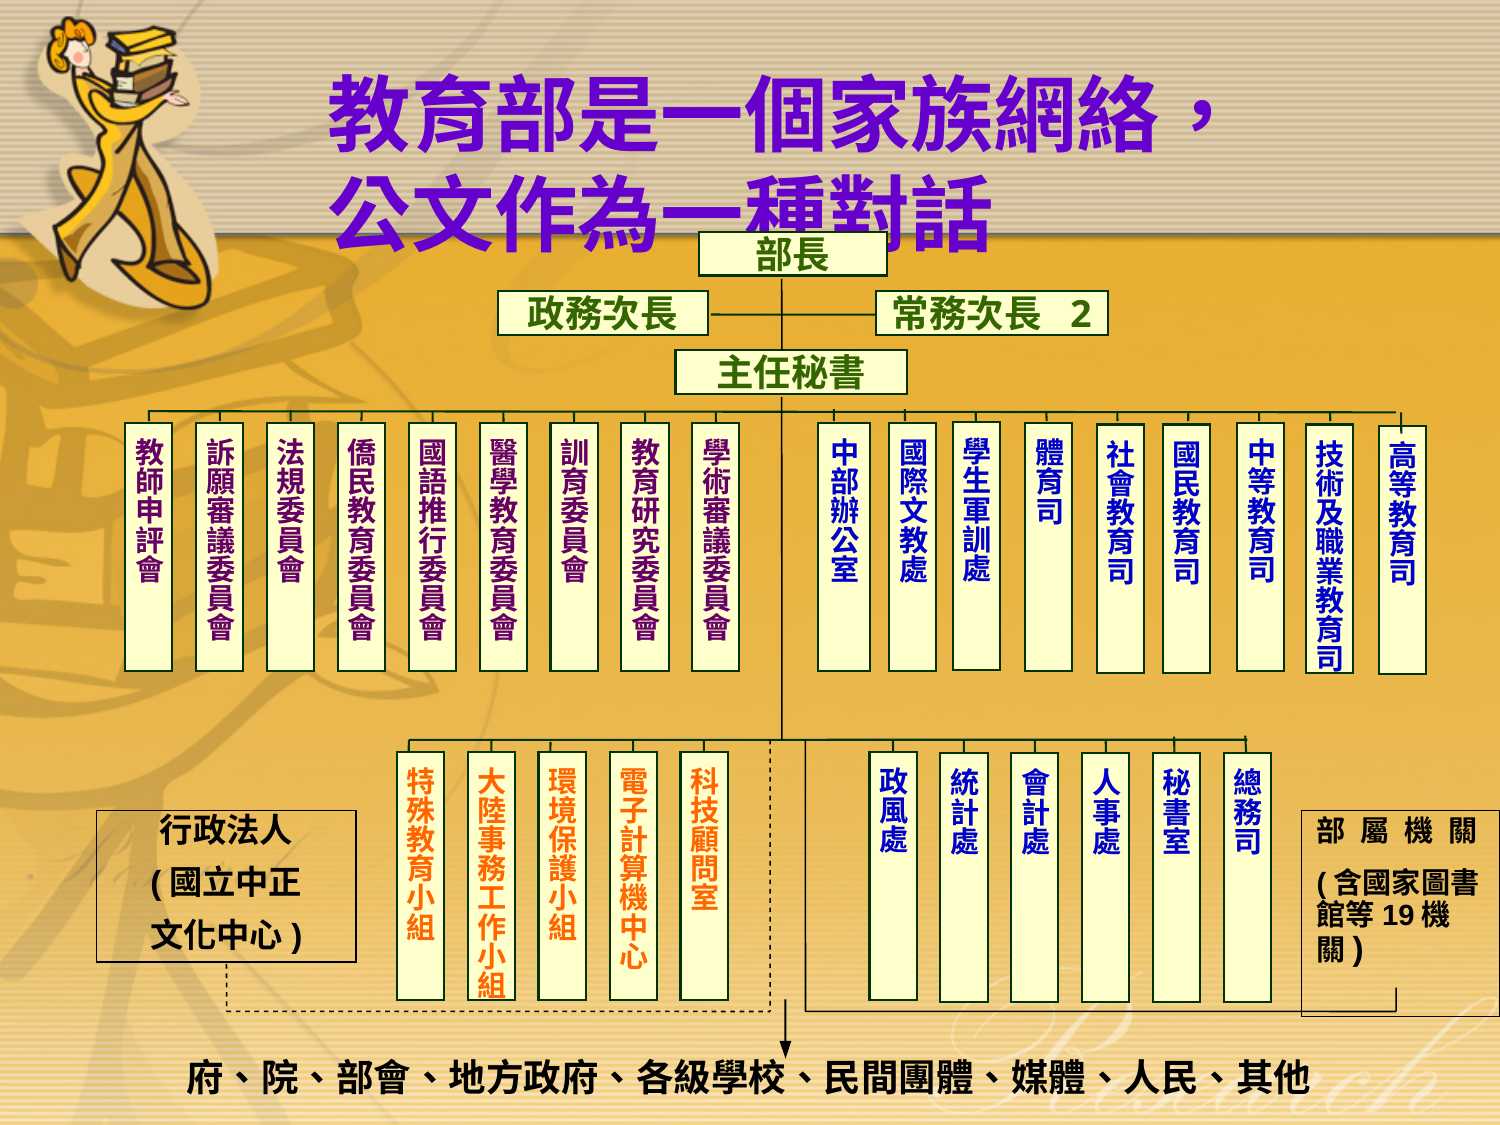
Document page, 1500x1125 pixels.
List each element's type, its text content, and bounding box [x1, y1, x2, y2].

text_box 國際文教處 [889, 423, 936, 671]
text_box 秘書室 [1153, 753, 1200, 1002]
text_box 電子計算機中心 [610, 752, 657, 1000]
text_box 政務次長 [498, 291, 708, 335]
text_box 中等教育司 [1237, 423, 1284, 671]
text_box 社會教育司 [1097, 424, 1144, 673]
text_box 科技顧問室 [680, 752, 728, 1000]
text_box 大陸事務工作小組 [468, 752, 515, 1000]
text_box 統計處 [940, 753, 988, 1002]
text_box 常務次長 2 [876, 291, 1108, 335]
text_box 部 屬 機 關 (含國家圖書館等19機關) [1301, 810, 1500, 985]
text_box [96, 503, 172, 742]
text_box 學術審議委員會 [692, 423, 739, 671]
text_box 部長 [699, 232, 887, 275]
text_box 府、院、部會、地方政府、各級學校、民間團體、媒體、人民、其他 [171, 1046, 1388, 1108]
text_box 國民教育司 [1163, 424, 1210, 673]
text_box 技術及職業教育司 [1306, 424, 1353, 673]
text_box 訓育委員會 [551, 423, 598, 671]
text_box 訴願審議委員會 [196, 423, 243, 671]
text_box 人事處 [1082, 753, 1129, 1002]
text_box 體育司 [1025, 423, 1072, 671]
text_box 法規委員會 [267, 423, 314, 671]
text_box 總務司 [1224, 753, 1271, 1002]
text_box 教育研究委員會 [621, 423, 669, 671]
text_box 行政法人 (國立中正 文化中心) [96, 810, 357, 962]
text_box 高等教育司 [1379, 426, 1426, 674]
text_box 僑民教育委員會 [338, 423, 385, 671]
text_box 學生軍訓處 [953, 422, 1000, 670]
text_box 環境保護小組 [539, 752, 586, 1000]
text_box 教師申評會 [125, 423, 172, 503]
title 教育部是一個家族網絡， 公文作為一種對話 [312, 54, 1500, 209]
text_box 醫學教育委員會 [480, 423, 527, 671]
text_box 主任秘書 [676, 350, 907, 394]
text_box 會計處 [1011, 753, 1058, 1002]
text_box 特殊教育小組 [397, 752, 444, 1000]
text_box 政風處 [870, 752, 917, 1000]
text_box 中部辦公室 [818, 423, 870, 671]
text_box 國語推行委員會 [409, 423, 456, 671]
